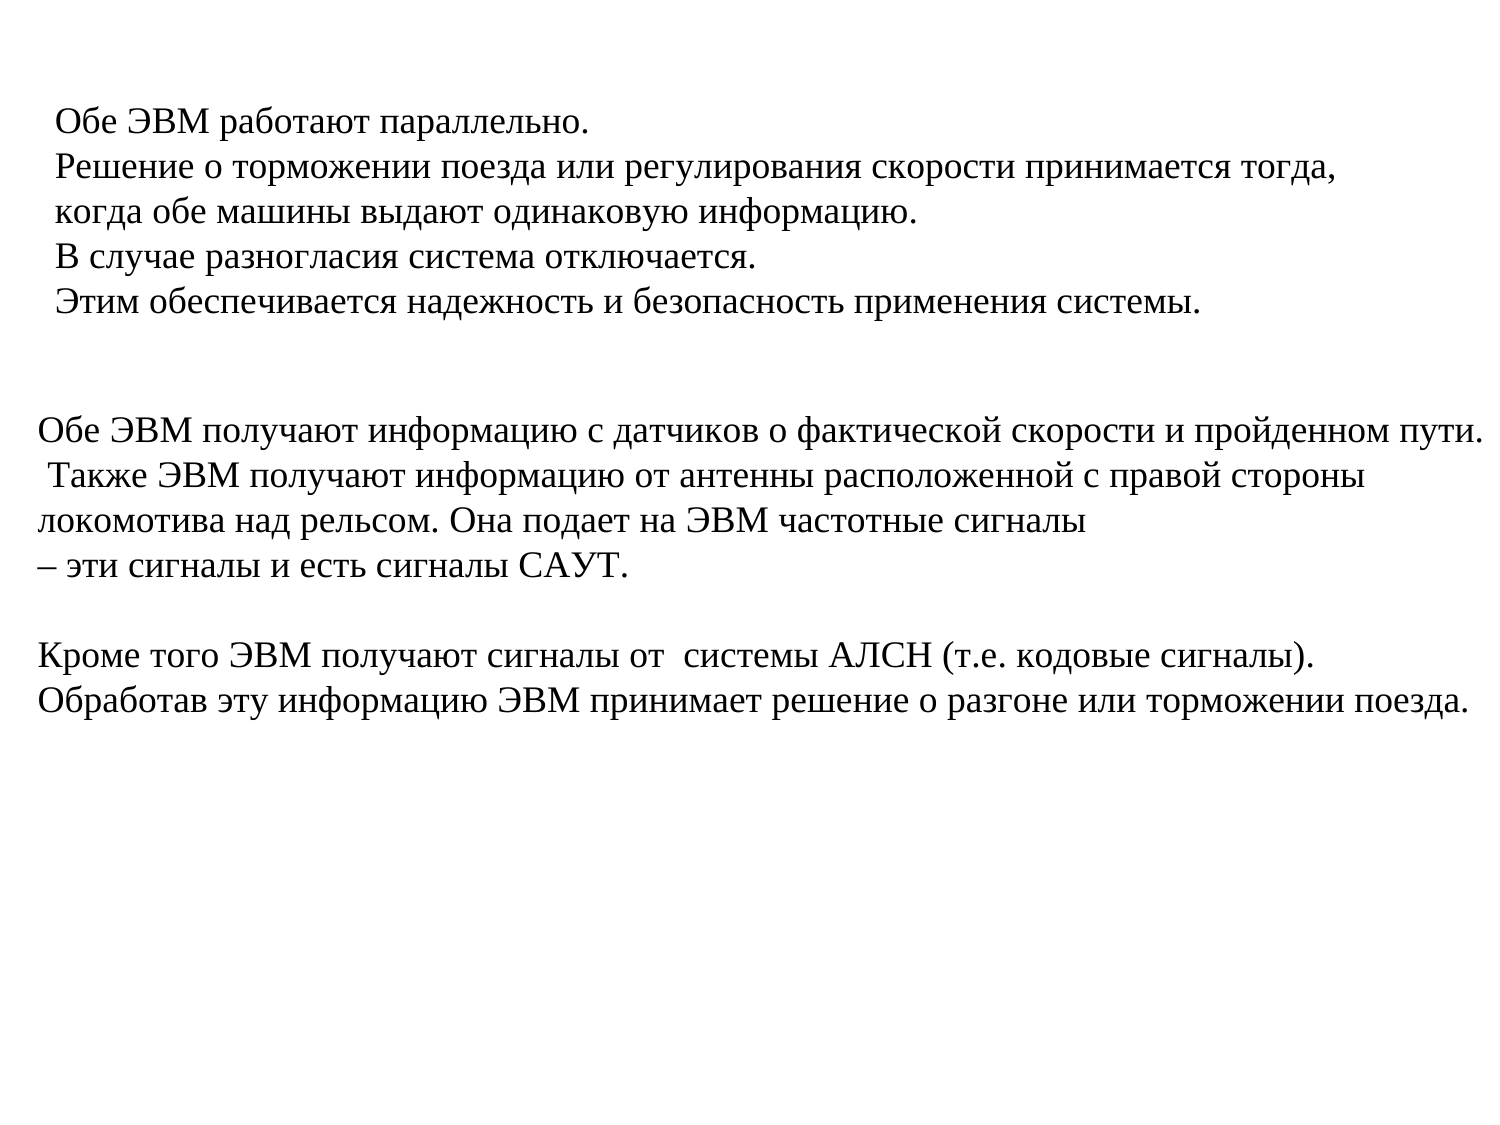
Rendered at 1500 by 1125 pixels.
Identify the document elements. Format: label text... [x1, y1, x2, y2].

text_box Обе ЭВМ получают информацию с датчиков о фактической скорости и пройденном пути. Также ЭВМ получают информацию от антенны расположенной с правой стороны локомотива над рельсом. Она подает на ЭВМ частотные сигналы – эти сигналы и есть сигналы САУТ. Кроме того ЭВМ получают сигналы от системы АЛСН (т.е. кодовые сигналы). Обработав эту информацию ЭВМ принимает решение о разгоне или торможении поезда. [22, 397, 1500, 728]
text_box Обе ЭВМ работают параллельно. Решение о торможении поезда или регулирования скорости принимается тогда, когда обе машины выдают одинаковую информацию. В случае разногласия система отключается. Этим обеспечивается надежность и безопасность применения системы. [40, 88, 1363, 330]
